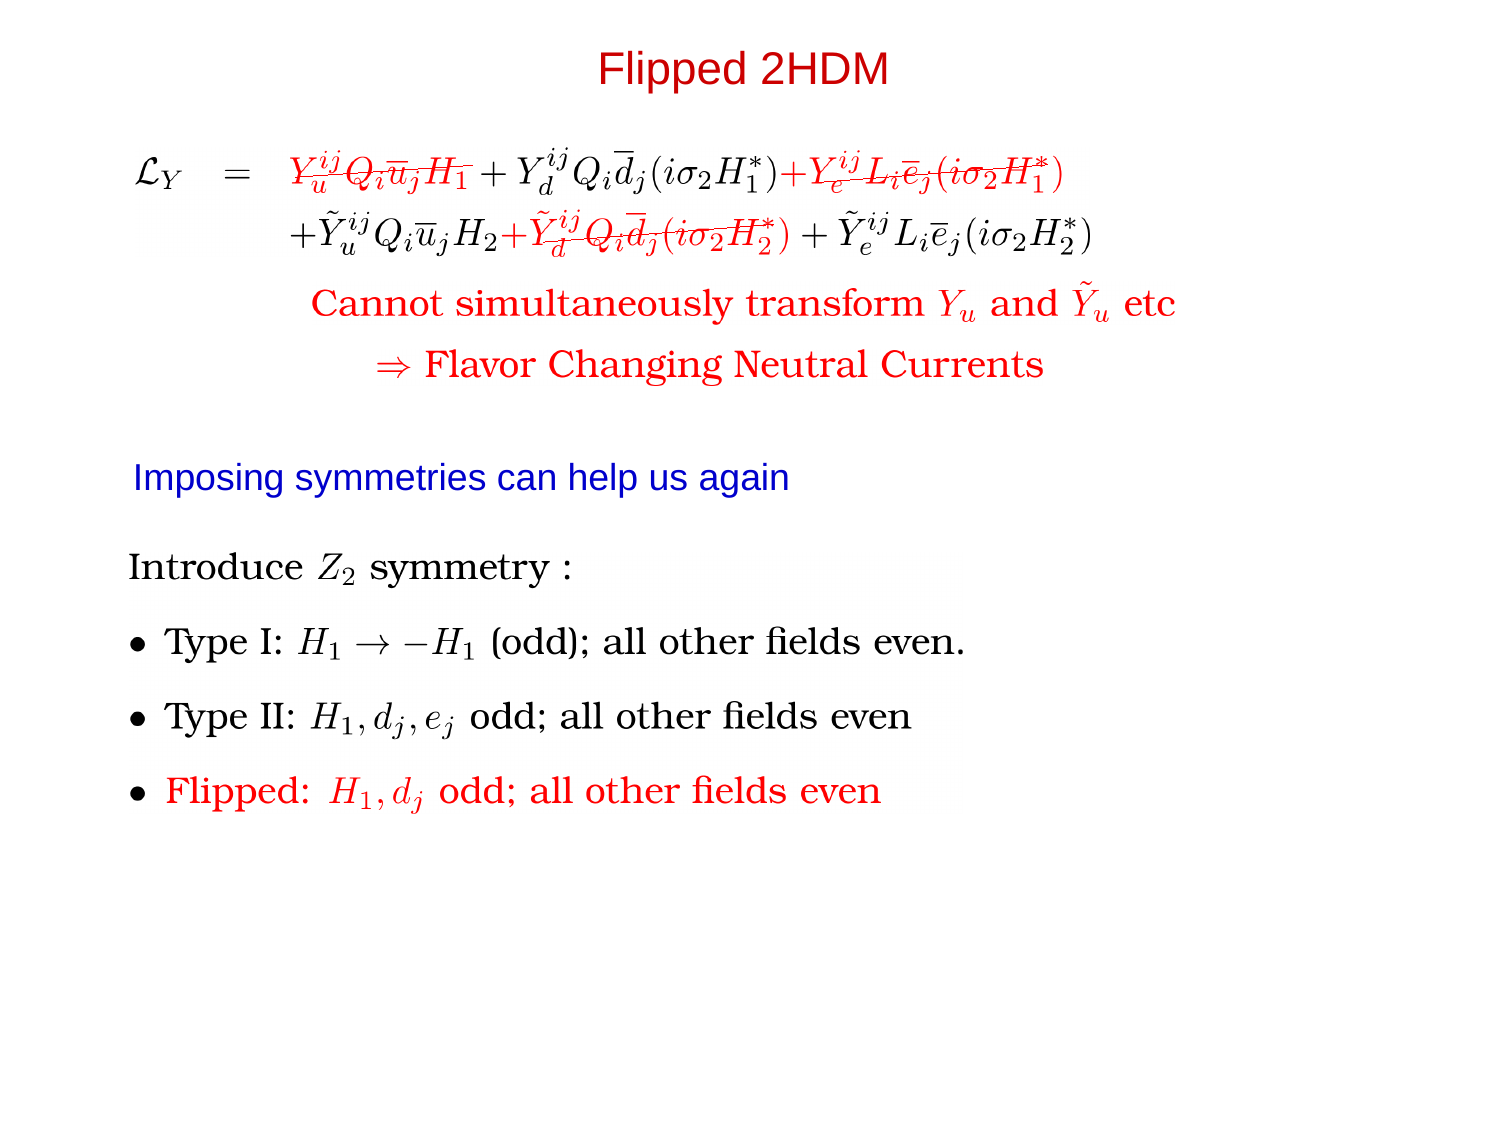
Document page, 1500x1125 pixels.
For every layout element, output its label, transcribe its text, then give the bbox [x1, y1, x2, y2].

picture [312, 281, 1175, 325]
picture [377, 349, 1043, 386]
text_box Flipped 2HDM [23, 35, 1477, 116]
picture [135, 147, 1090, 257]
text_box Imposing symmetries can help us again [118, 448, 1087, 548]
picture [129, 552, 963, 814]
